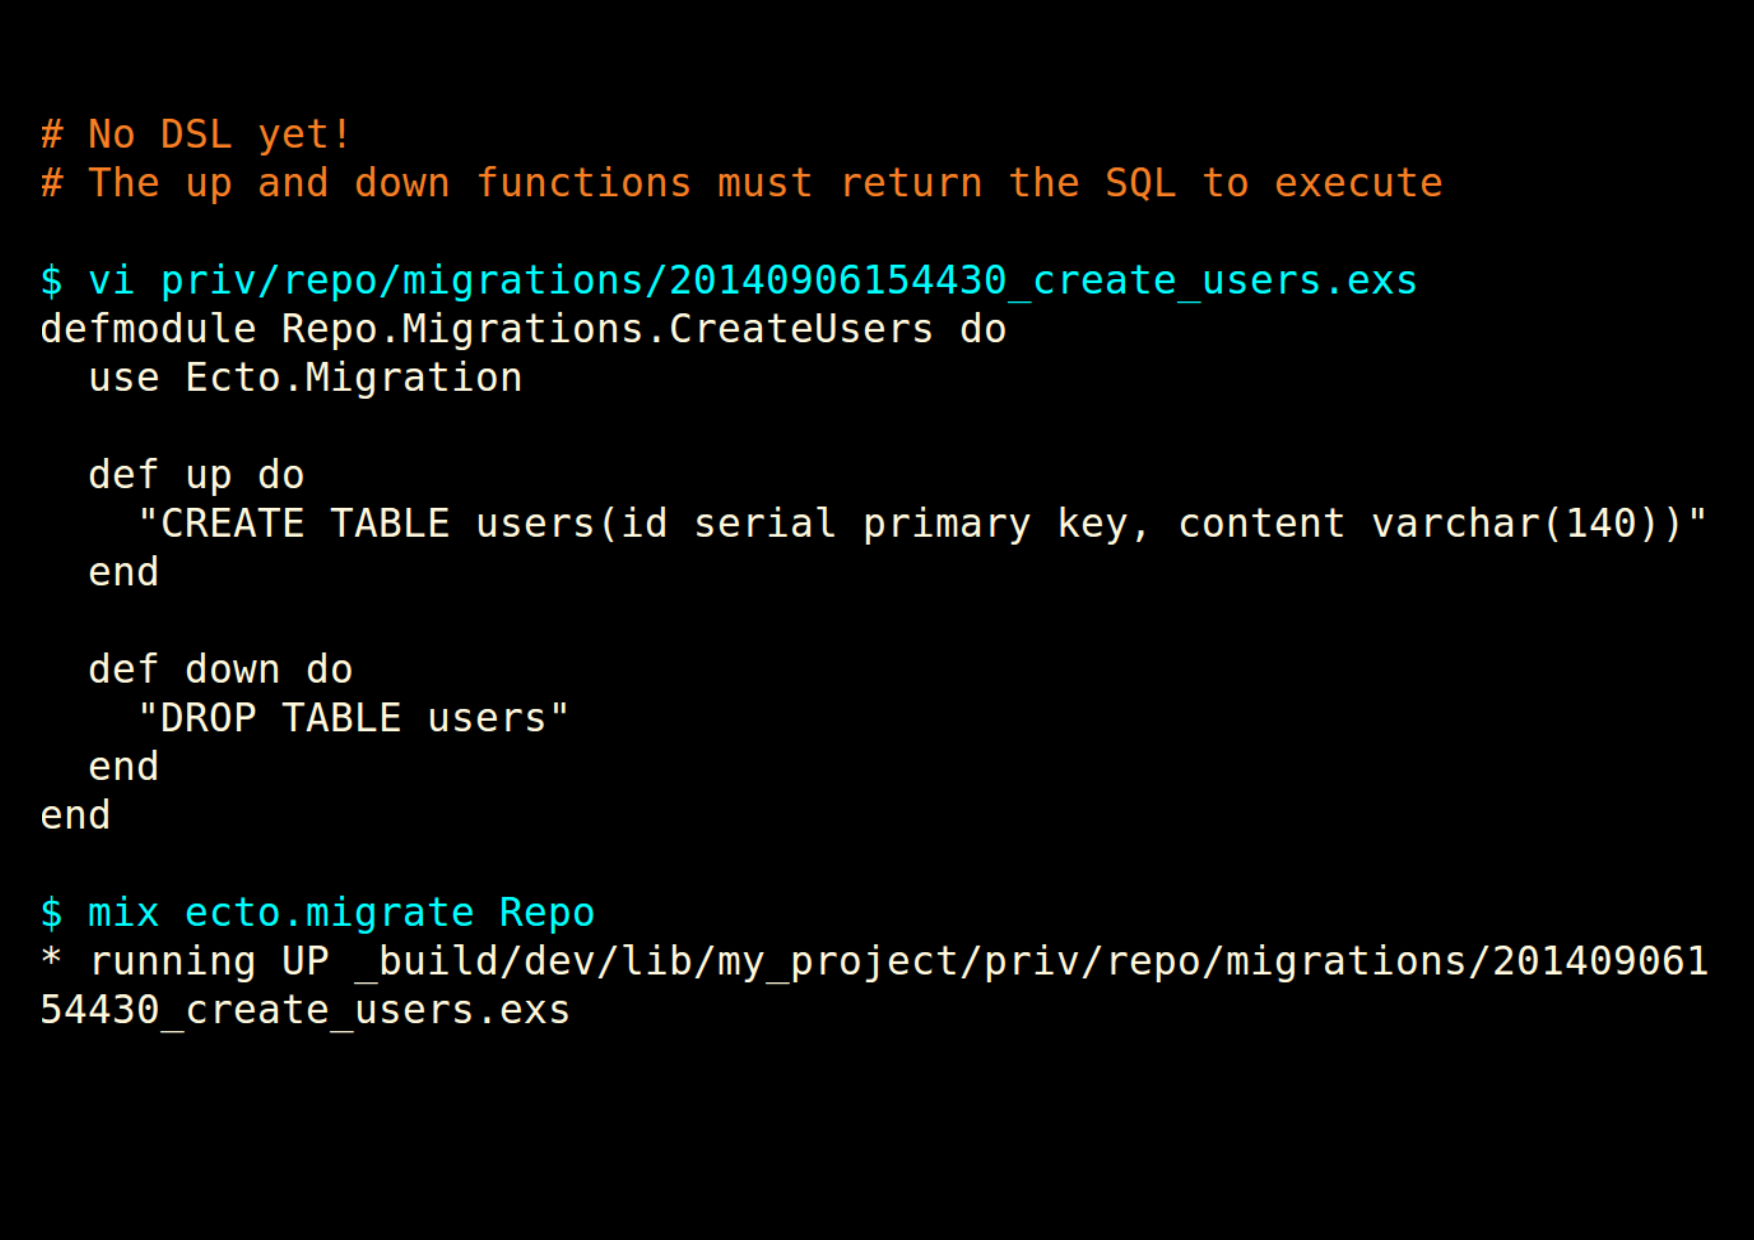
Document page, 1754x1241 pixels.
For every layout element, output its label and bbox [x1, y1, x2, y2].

picture [42, 111, 1719, 1043]
